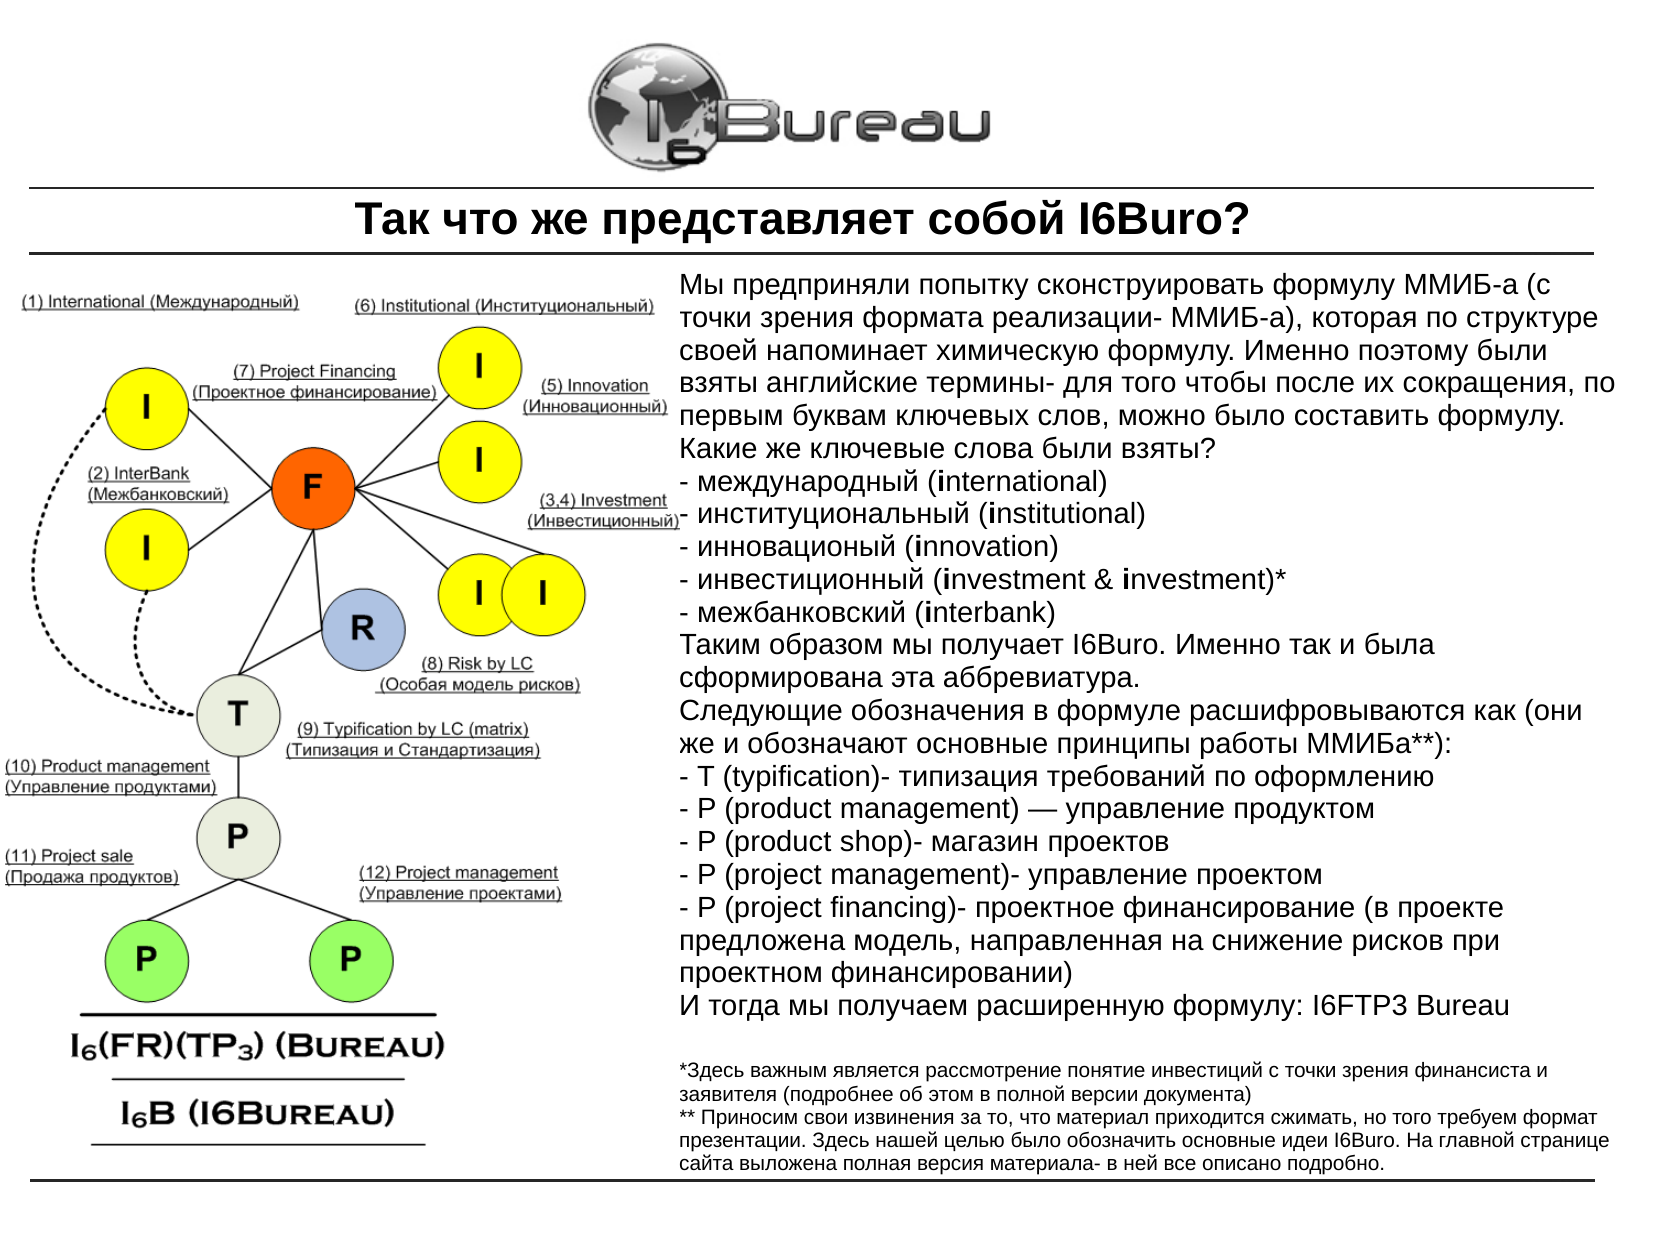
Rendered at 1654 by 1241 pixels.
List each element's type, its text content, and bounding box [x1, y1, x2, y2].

picture [5, 289, 680, 1146]
picture [566, 5, 1040, 168]
title Мы предприняли попытку сконструировать формулу ММИБ-а (с точки зрения формата реализации- ММИБ-а), которая по структуре своей напоминает химическую формулу. Именно поэтому были взяты английские термины- для того чтобы после их сокращения, по первым буквам ключевых слов, можно было составить формулу. Какие же ключевые слова были взяты? - международный (international) - институциональный (institutional) - инновационый (innovation) - инвестиционный (investment & investment)* - межбанковский (interbank) Таким образом мы получает I6Buro. Именно так и была сформирована эта аббревиатура. Следующие обозначения в формуле расшифровываются как (они же и обозначают основные принципы работы ММИБа**): - T (typification)- типизация требований по оформлению - P (product management) — управление продуктом - P (product shop)- магазин проектов - P (project management)- управление проектом - P (project financing)- проектное финансирование (в проекте предложена модель, направленная на снижение рисков при проектном финансировании) И тогда мы получаем расширенную формулу: I6FTP3 Bureau *Здесь важным является рассмотрение понятие инвестиций с точки зрения финансиста и заявителя (подробнее об этом в полной версии документа) ** Приносим свои извинения за то, что материал приходится сжимать, но того требуем формат презентации. Здесь нашей целью было обозначить основные идеи I6Buro. На главной странице сайта выложена полная версия материала- в ней все описано подробно. [679, 229, 1625, 1177]
title Так что же представляет собой I6Buro? [11, 168, 1595, 269]
